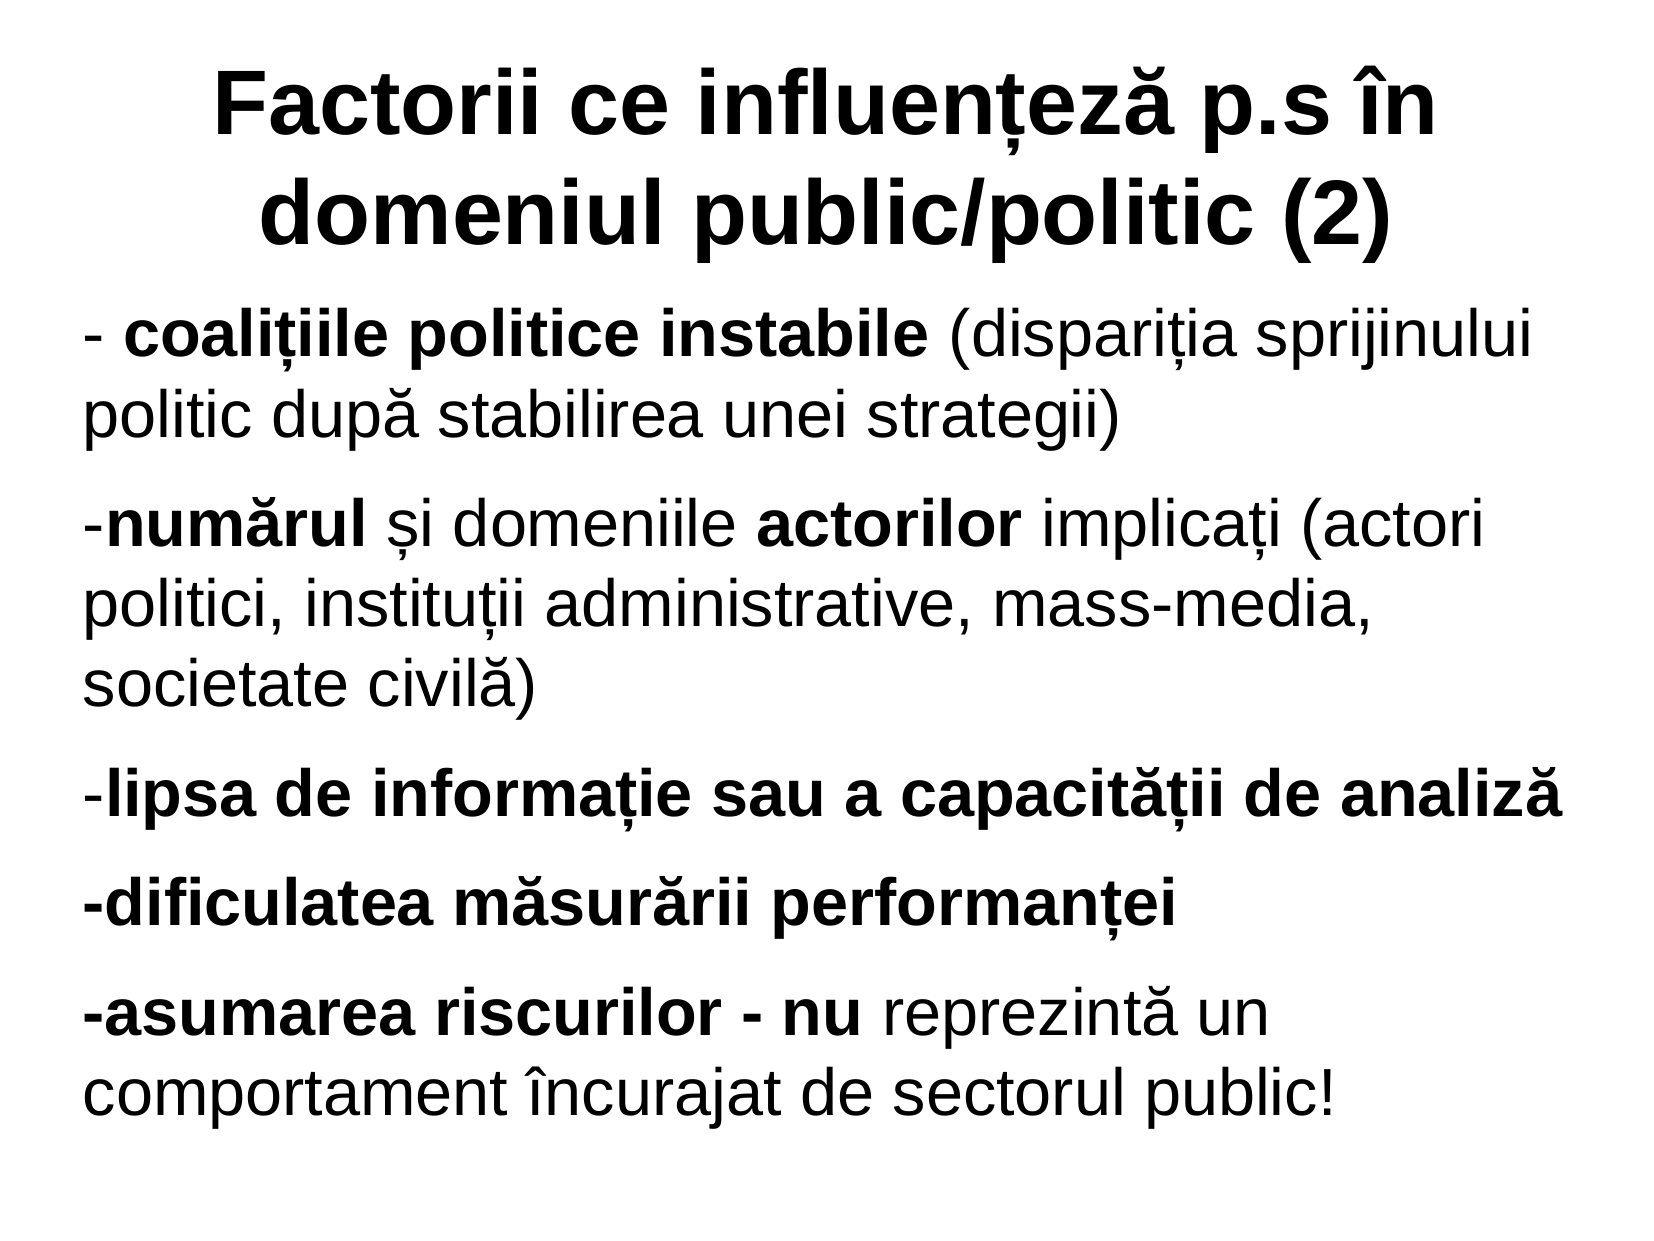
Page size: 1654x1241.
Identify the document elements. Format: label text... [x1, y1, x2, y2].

list - coalițiile politice instabile (dispariția sprijinului politic după stabilirea unei strategii) -numărul și domeniile actorilor implicați (actori politici, instituții administrative, mass-media, societate civilă) -lipsa de informație sau a capacității de analiză -dificulatea măsurării performanței -asumarea riscurilor - nu reprezintă un comportament încurajat de sectorul public! [82, 290, 1571, 1157]
title Factorii ce influențeză p.s în domeniul public/politic (2) [82, 42, 1571, 263]
